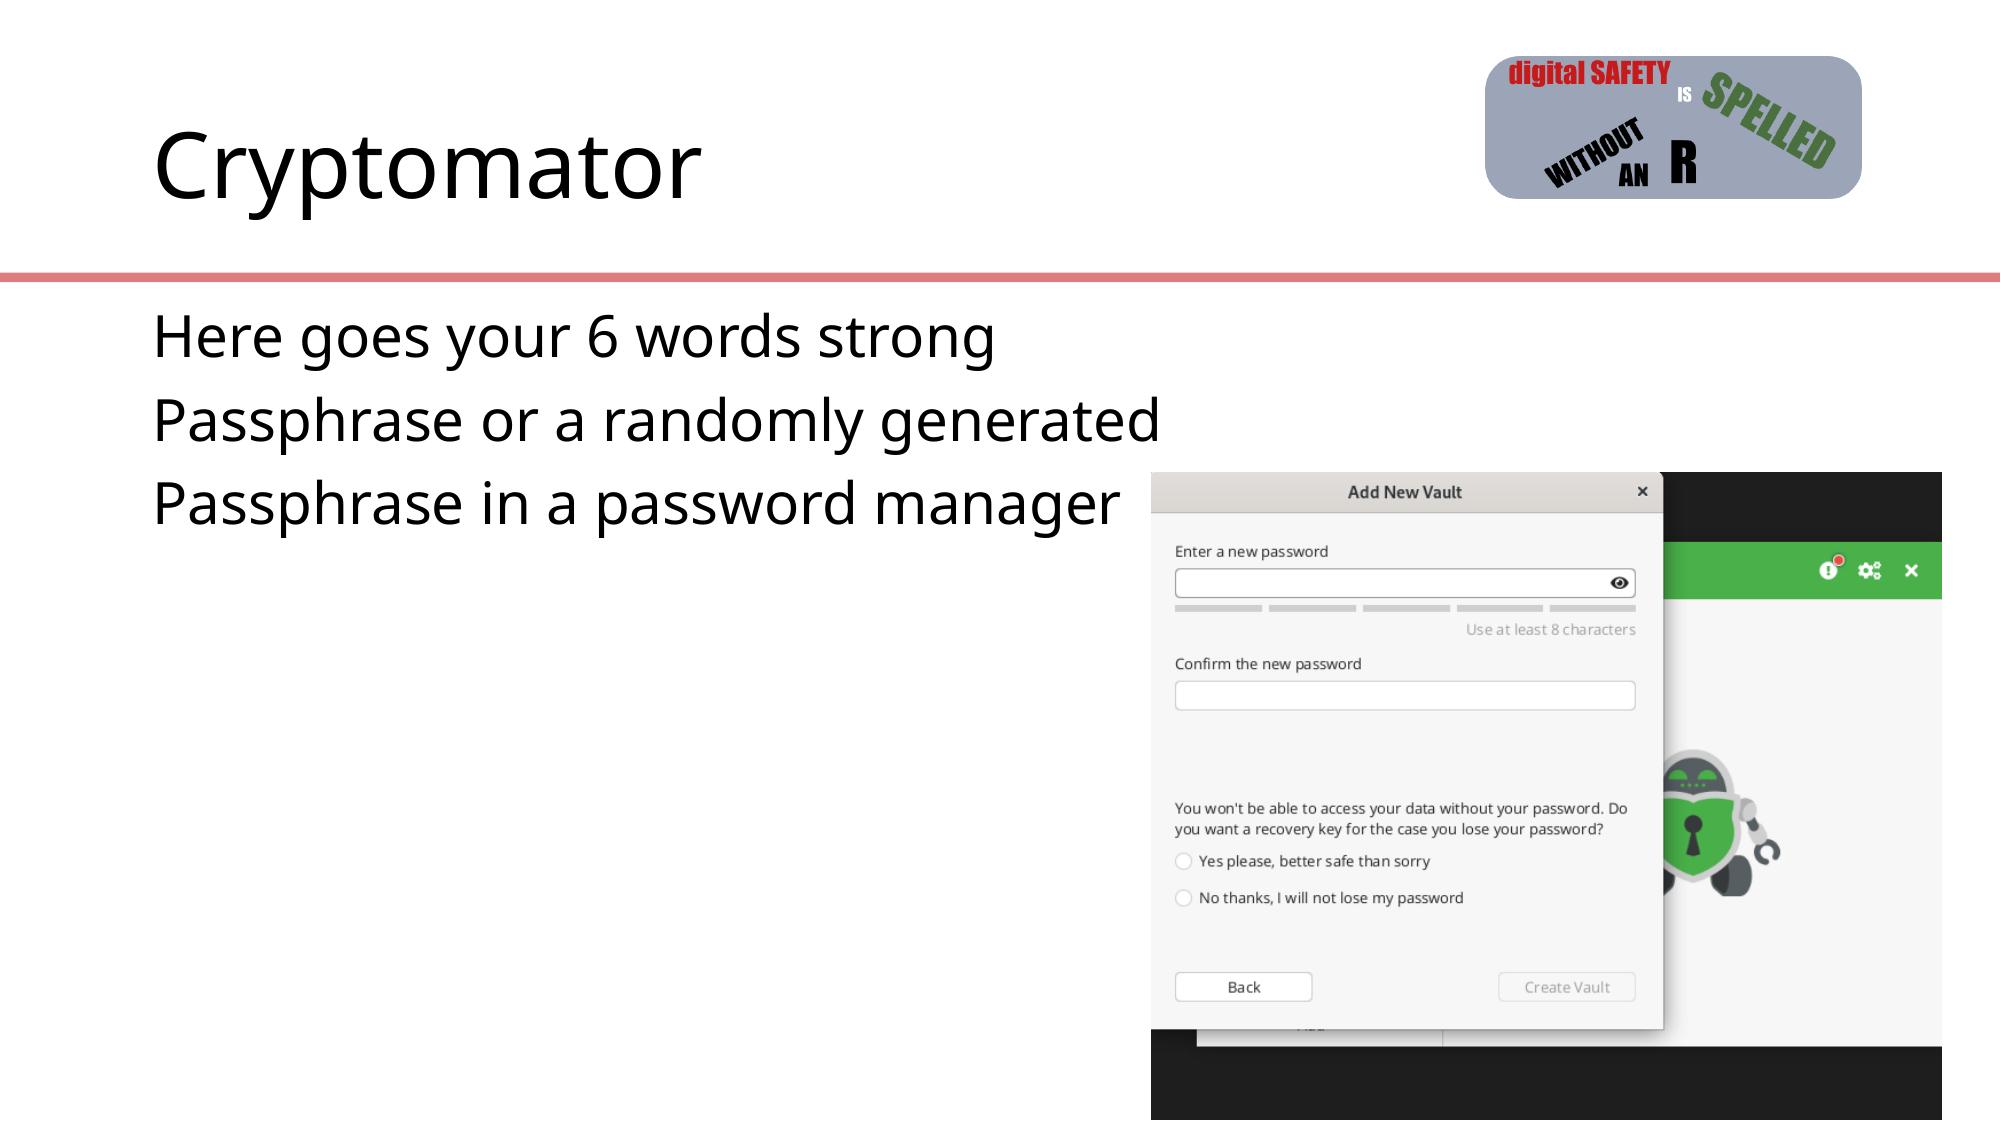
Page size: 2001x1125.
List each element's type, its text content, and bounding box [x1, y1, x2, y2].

title Cryptomator [137, 59, 1863, 278]
picture [1151, 472, 1942, 1120]
list Here goes your 6 words strong Passphrase or a randomly generated Passphrase in a password manager [137, 299, 1863, 1014]
